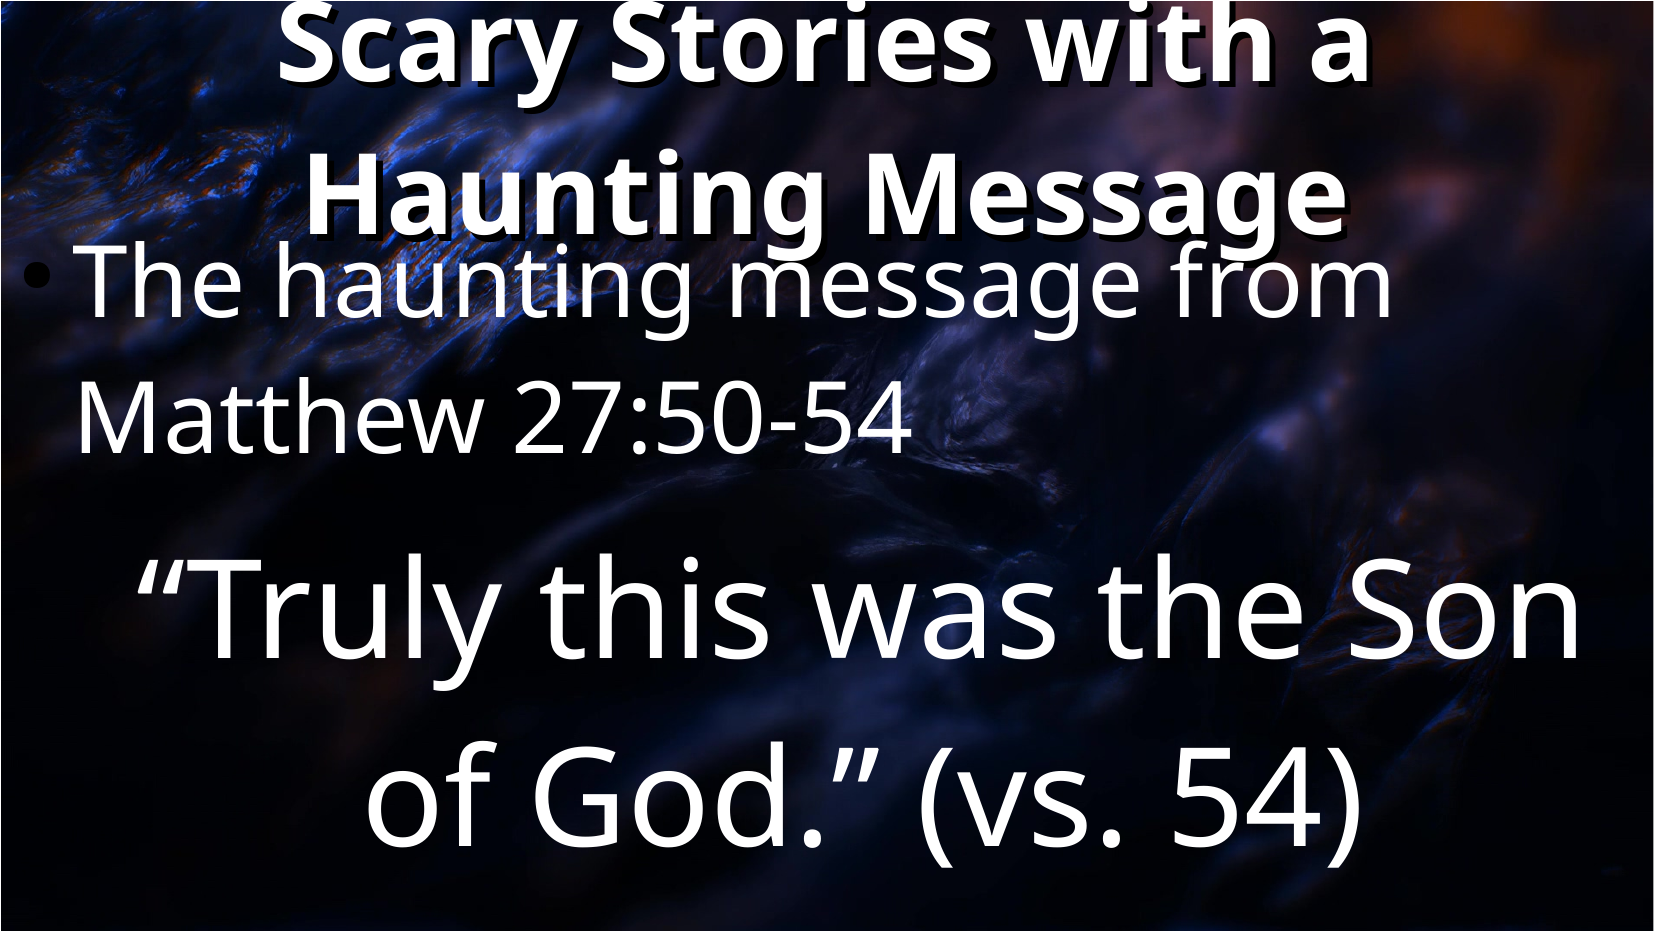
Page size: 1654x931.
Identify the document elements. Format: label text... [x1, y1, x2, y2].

list The haunting message from Matthew 27:50-54 “Truly this was the Son of God.” (vs. 54) [1, 210, 1654, 931]
title Scary Stories with a Haunting Message [1, 0, 1651, 210]
